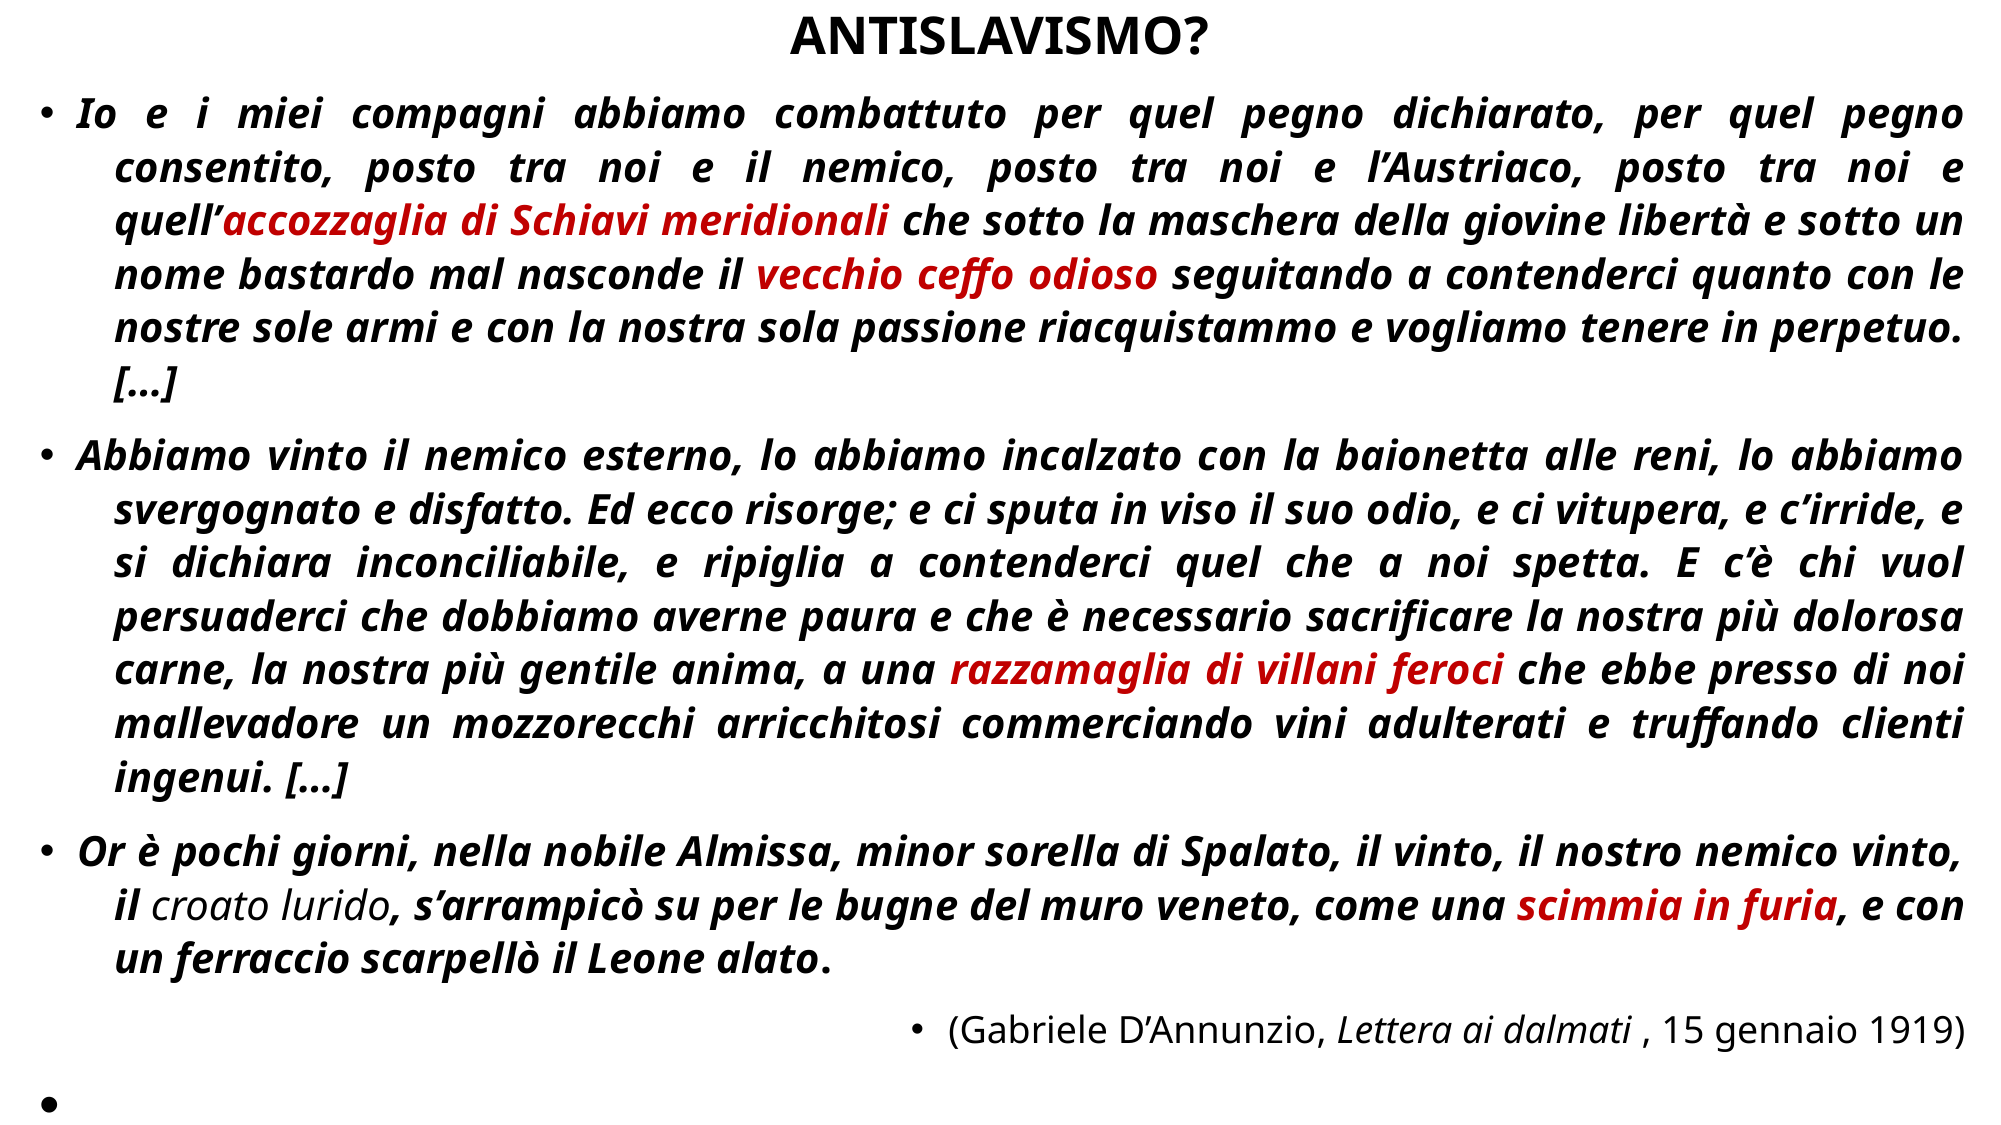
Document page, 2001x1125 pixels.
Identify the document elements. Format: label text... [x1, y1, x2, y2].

list Io e i miei compagni abbiamo combattuto per quel pegno dichiarato, per quel pegno consentito, posto tra noi e il nemico, posto tra noi e l’Austriaco, posto tra noi e quell’accozzaglia di Schiavi meridionali che sotto la maschera della giovine libertà e sotto un nome bastardo mal nasconde il vecchio ceffo odioso seguitando a contenderci quanto con le nostre sole armi e con la nostra sola passione riacquistammo e vogliamo tenere in perpetuo. […] Abbiamo vinto il nemico esterno, lo abbiamo incalzato con la baionetta alle reni, lo abbiamo svergognato e disfatto. Ed ecco risorge; e ci sputa in viso il suo odio, e ci vitupera, e c’irride, e si dichiara inconciliabile, e ripiglia a contenderci quel che a noi spetta. E c’è chi vuol persuaderci che dobbiamo averne paura e che è necessario sacrificare la nostra più dolorosa carne, la nostra più gentile anima, a una razzamaglia di villani feroci che ebbe presso di noi mallevadore un mozzorecchi arricchitosi commerciando vini adulterati e truffando clienti ingenui. […] Or è pochi giorni, nella nobile Almissa, minor sorella di Spalato, il vinto, il nostro nemico vinto, il croato lurido, s’arrampicò su per le bugne del muro veneto, come una scimmia in furia, e con un ferraccio scarpellò il Leone alato. (Gabriele D’Annunzio, Lettera ai dalmati , 15 gennaio 1919) [24, 75, 1981, 1125]
title ANTISLAVISMO? [137, 0, 1863, 75]
